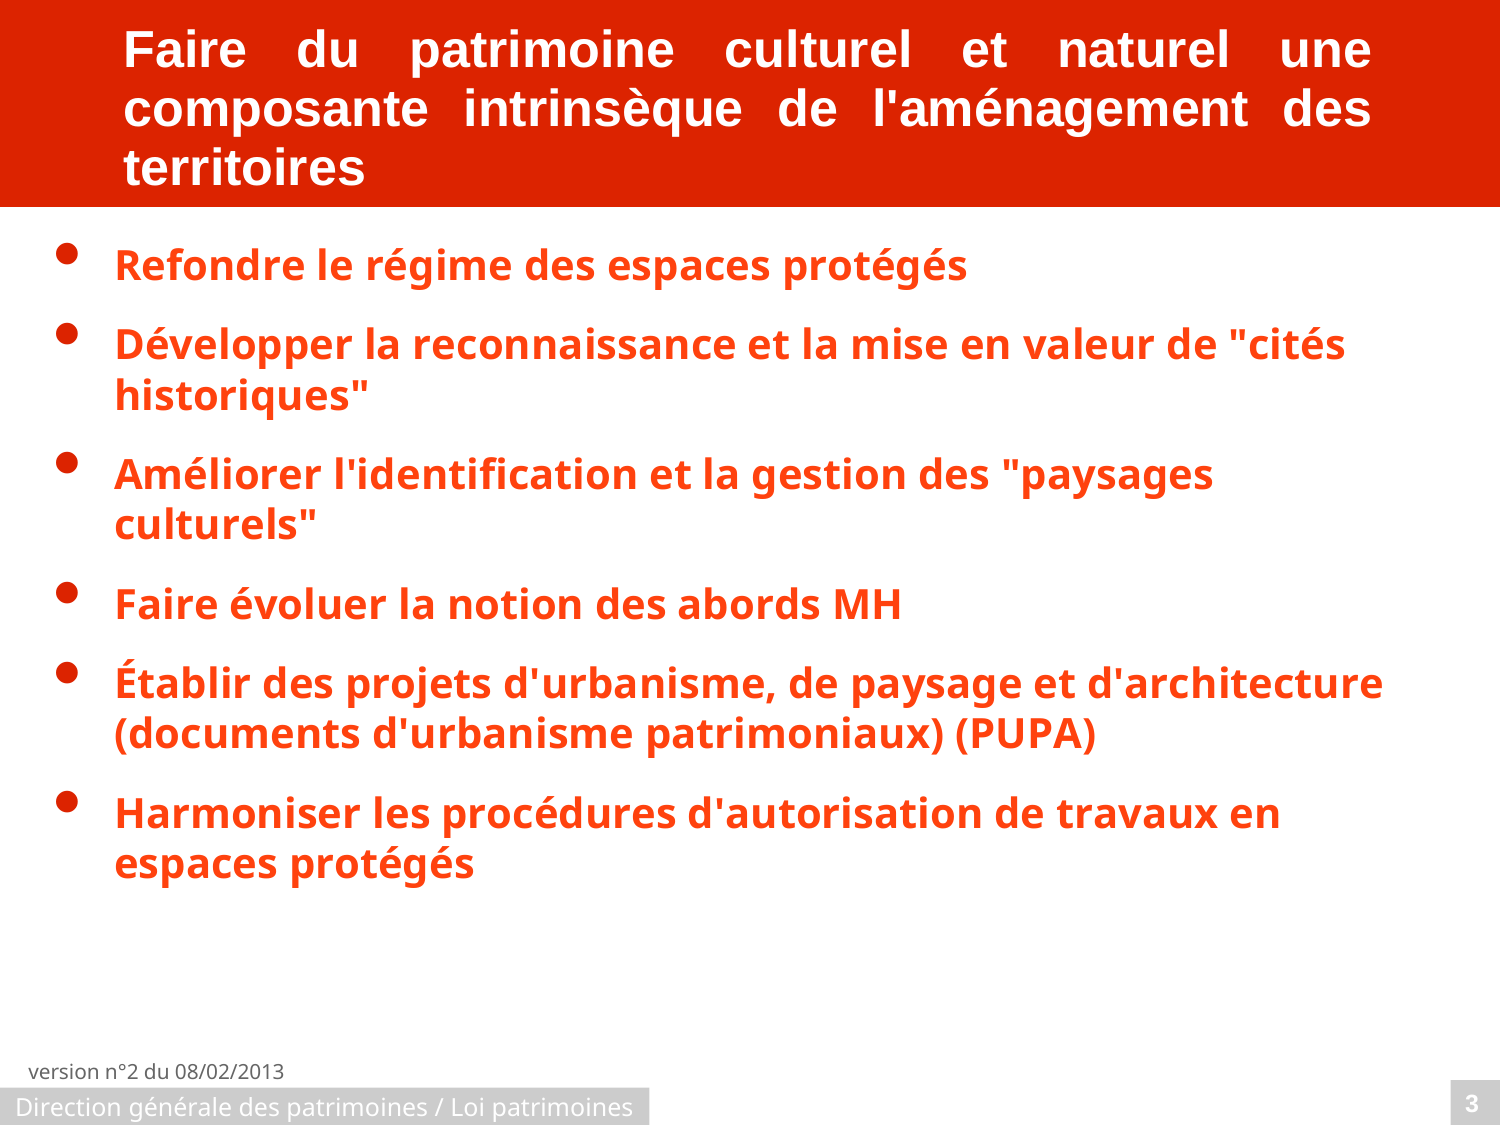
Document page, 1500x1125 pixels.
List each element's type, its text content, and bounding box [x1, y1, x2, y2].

list Refondre le régime des espaces protégés Développer la reconnaissance et la mise en valeur de "cités historiques" Améliorer l'identification et la gestion des "paysages culturels" Faire évoluer la notion des abords MH Établir des projets d'urbanisme, de paysage et d'architecture (documents d'urbanisme patrimoniaux) (PUPA) Harmoniser les procédures d'autorisation de travaux en espaces protégés [29, 230, 1412, 1081]
title Faire du patrimoine culturel et naturel une composante intrinsèque de l'aménagement des territoires [108, 10, 1388, 205]
text_box [0, 0, 1500, 207]
